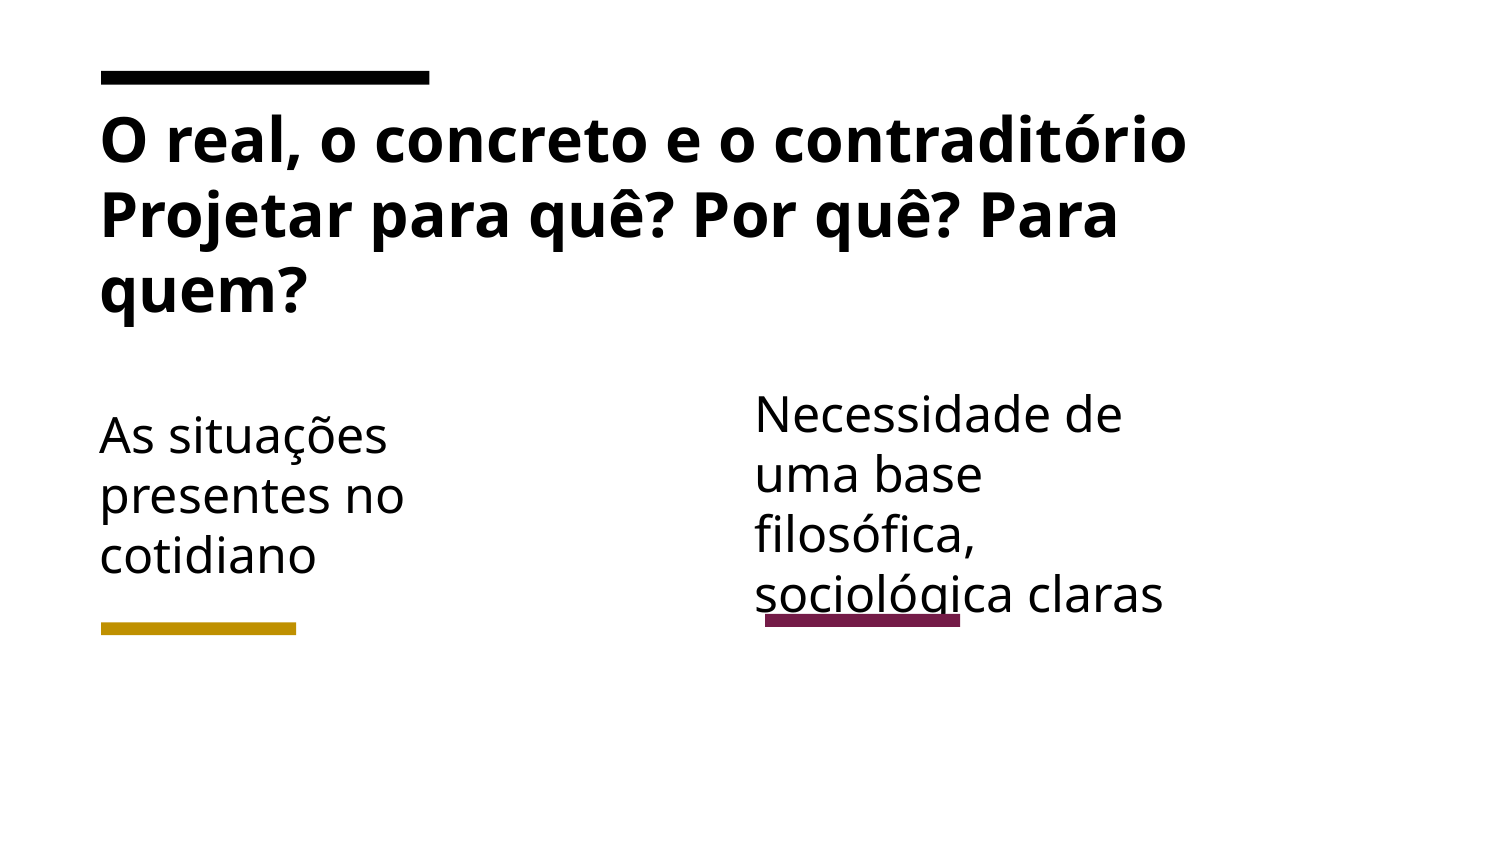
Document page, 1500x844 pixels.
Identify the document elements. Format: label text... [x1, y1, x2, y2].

text_box [765, 613, 961, 627]
text_box As situações presentes no cotidiano [84, 357, 577, 629]
text_box Necessidade de uma base filosófica, sociológica claras [739, 366, 1232, 639]
text_box [101, 70, 430, 85]
text_box O real, o concreto e o contraditório Projetar para quê? Por quê? Para quem? [84, 84, 1358, 269]
text_box [101, 622, 297, 636]
